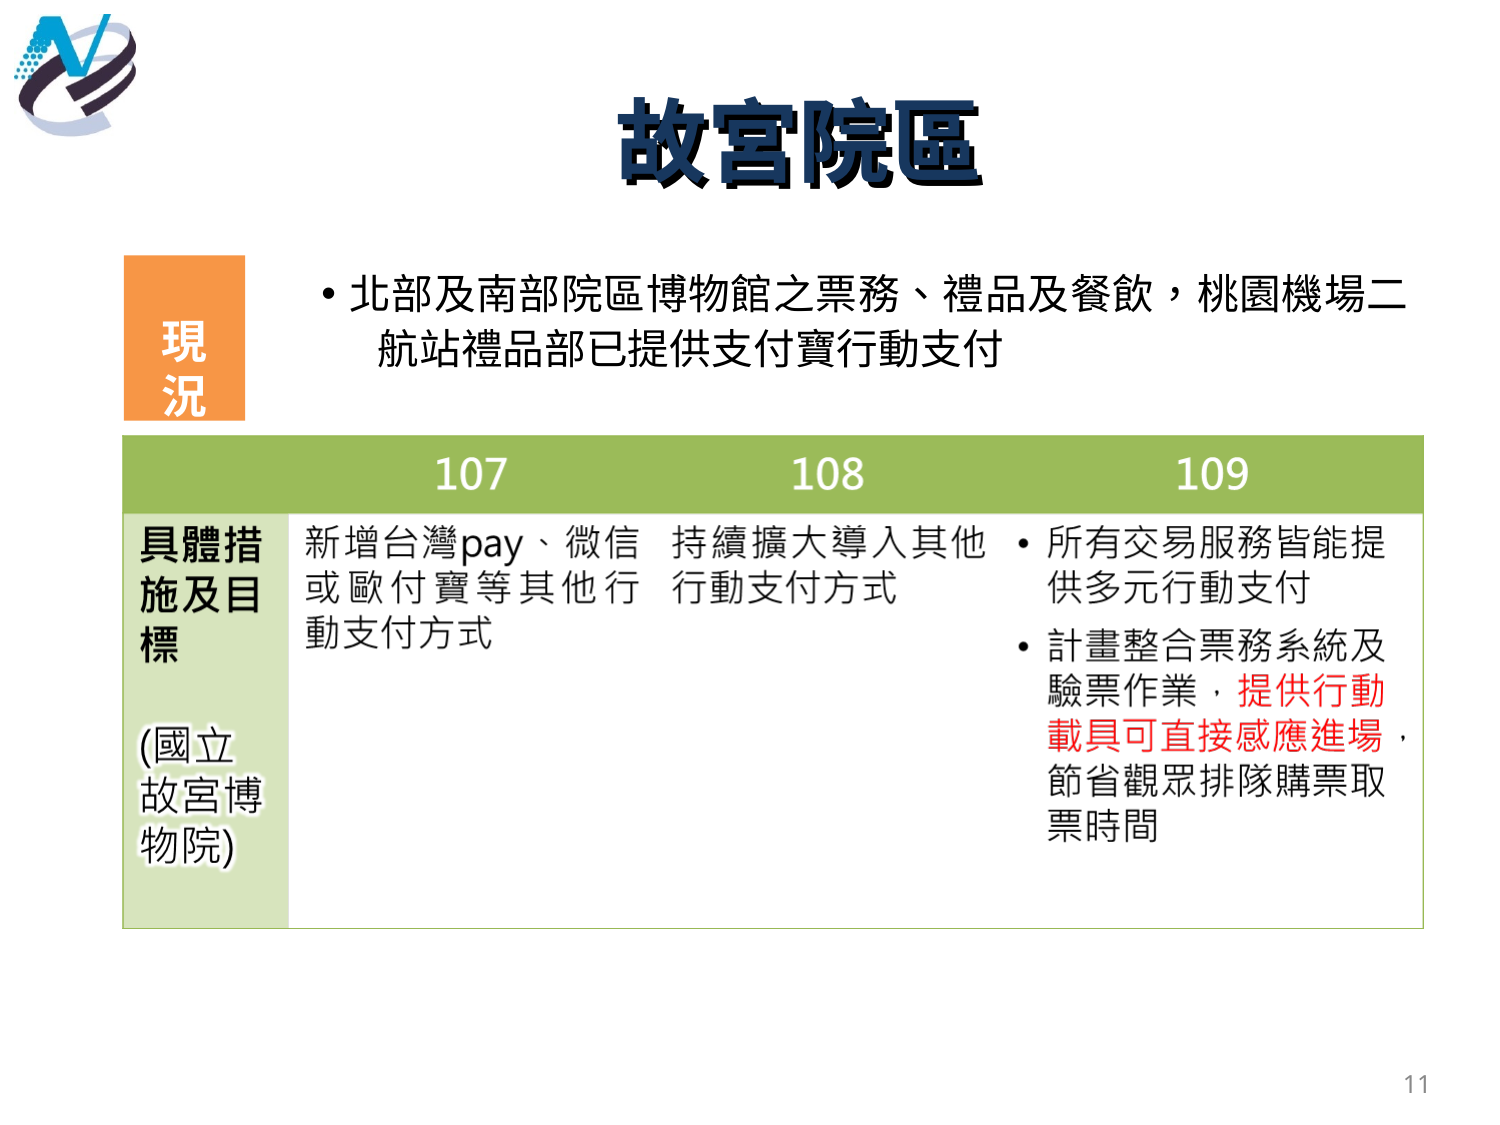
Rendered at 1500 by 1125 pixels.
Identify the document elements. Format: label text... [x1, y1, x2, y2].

text_box 10 [1387, 1056, 1485, 1117]
text_box 北部及南部院區博物館之票務、禮品及餐飲，桃園機場二航站禮品部已提供支付寶行動支付 [246, 255, 1423, 380]
picture [118, 436, 1424, 929]
picture [14, 14, 136, 140]
title 故宮院區 [123, 45, 1474, 233]
text_box 現況 [123, 255, 246, 421]
